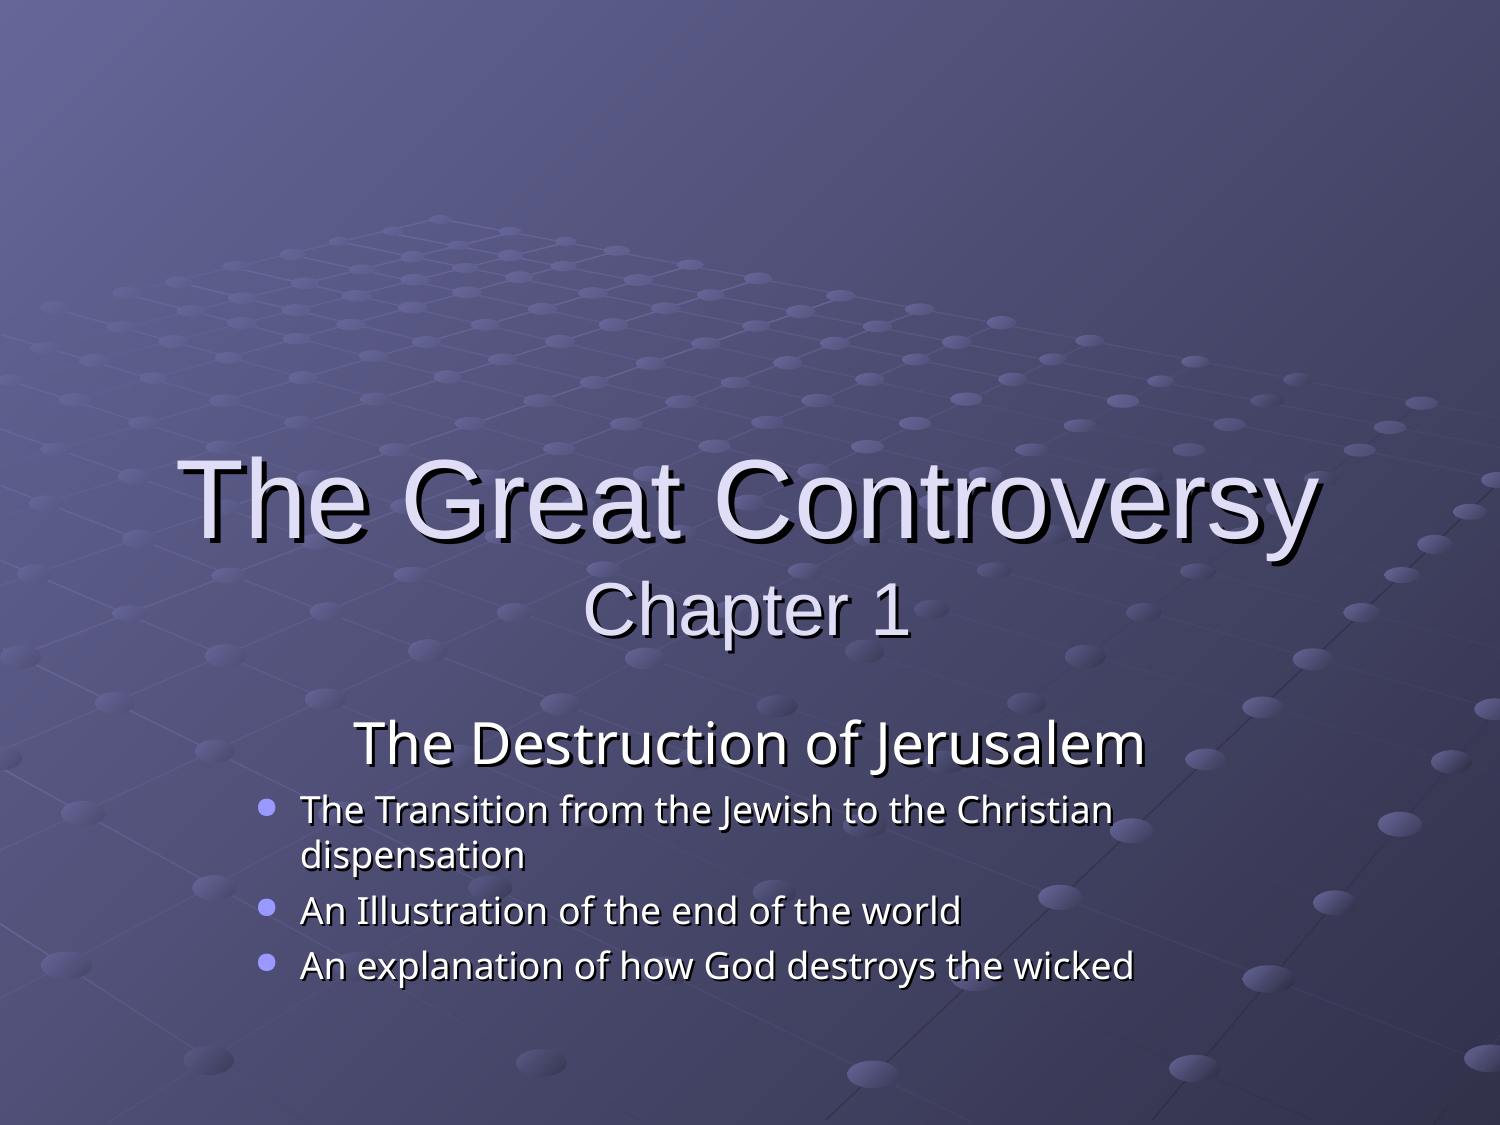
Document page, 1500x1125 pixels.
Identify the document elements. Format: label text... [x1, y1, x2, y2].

title The Great Controversy Chapter 1 [110, 373, 1386, 659]
subtitle The Destruction of Jerusalem The Transition from the Jewish to the Christian dispensation An Illustration of the end of the world An explanation of how God destroys the wicked [225, 698, 1276, 1030]
